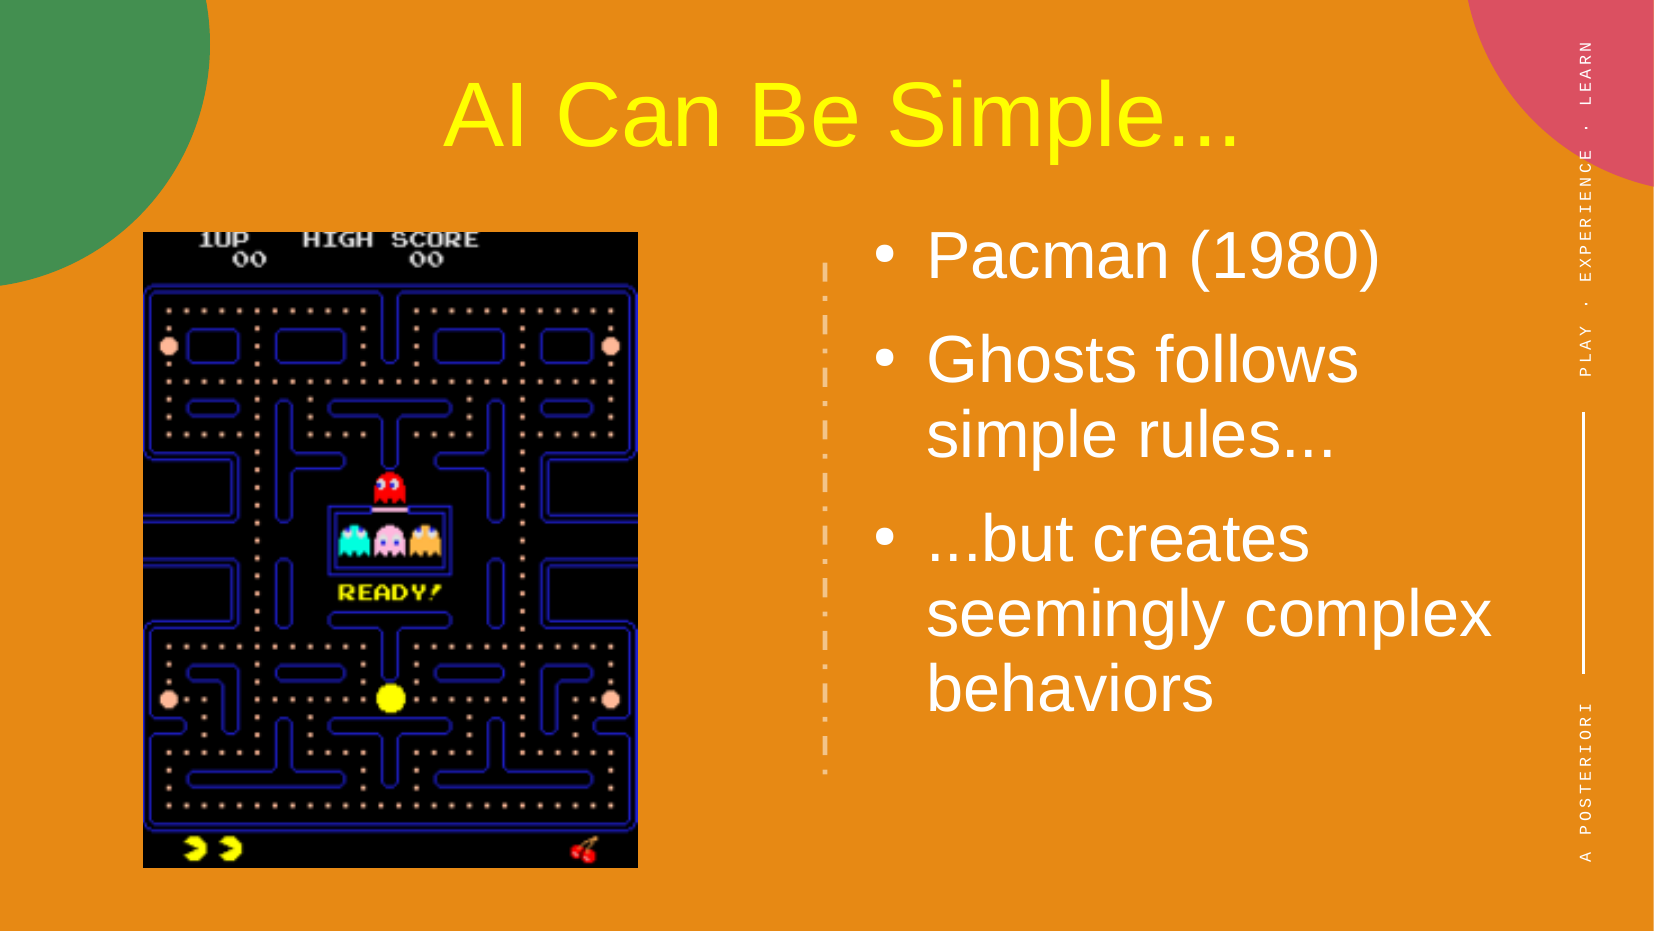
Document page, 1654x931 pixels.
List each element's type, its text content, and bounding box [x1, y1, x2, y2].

picture [143, 232, 638, 868]
list Pacman (1980) Ghosts follows simple rules... ...but creates seemingly complex behaviors [855, 217, 1544, 826]
title AI Can Be Simple... [187, 37, 1501, 193]
